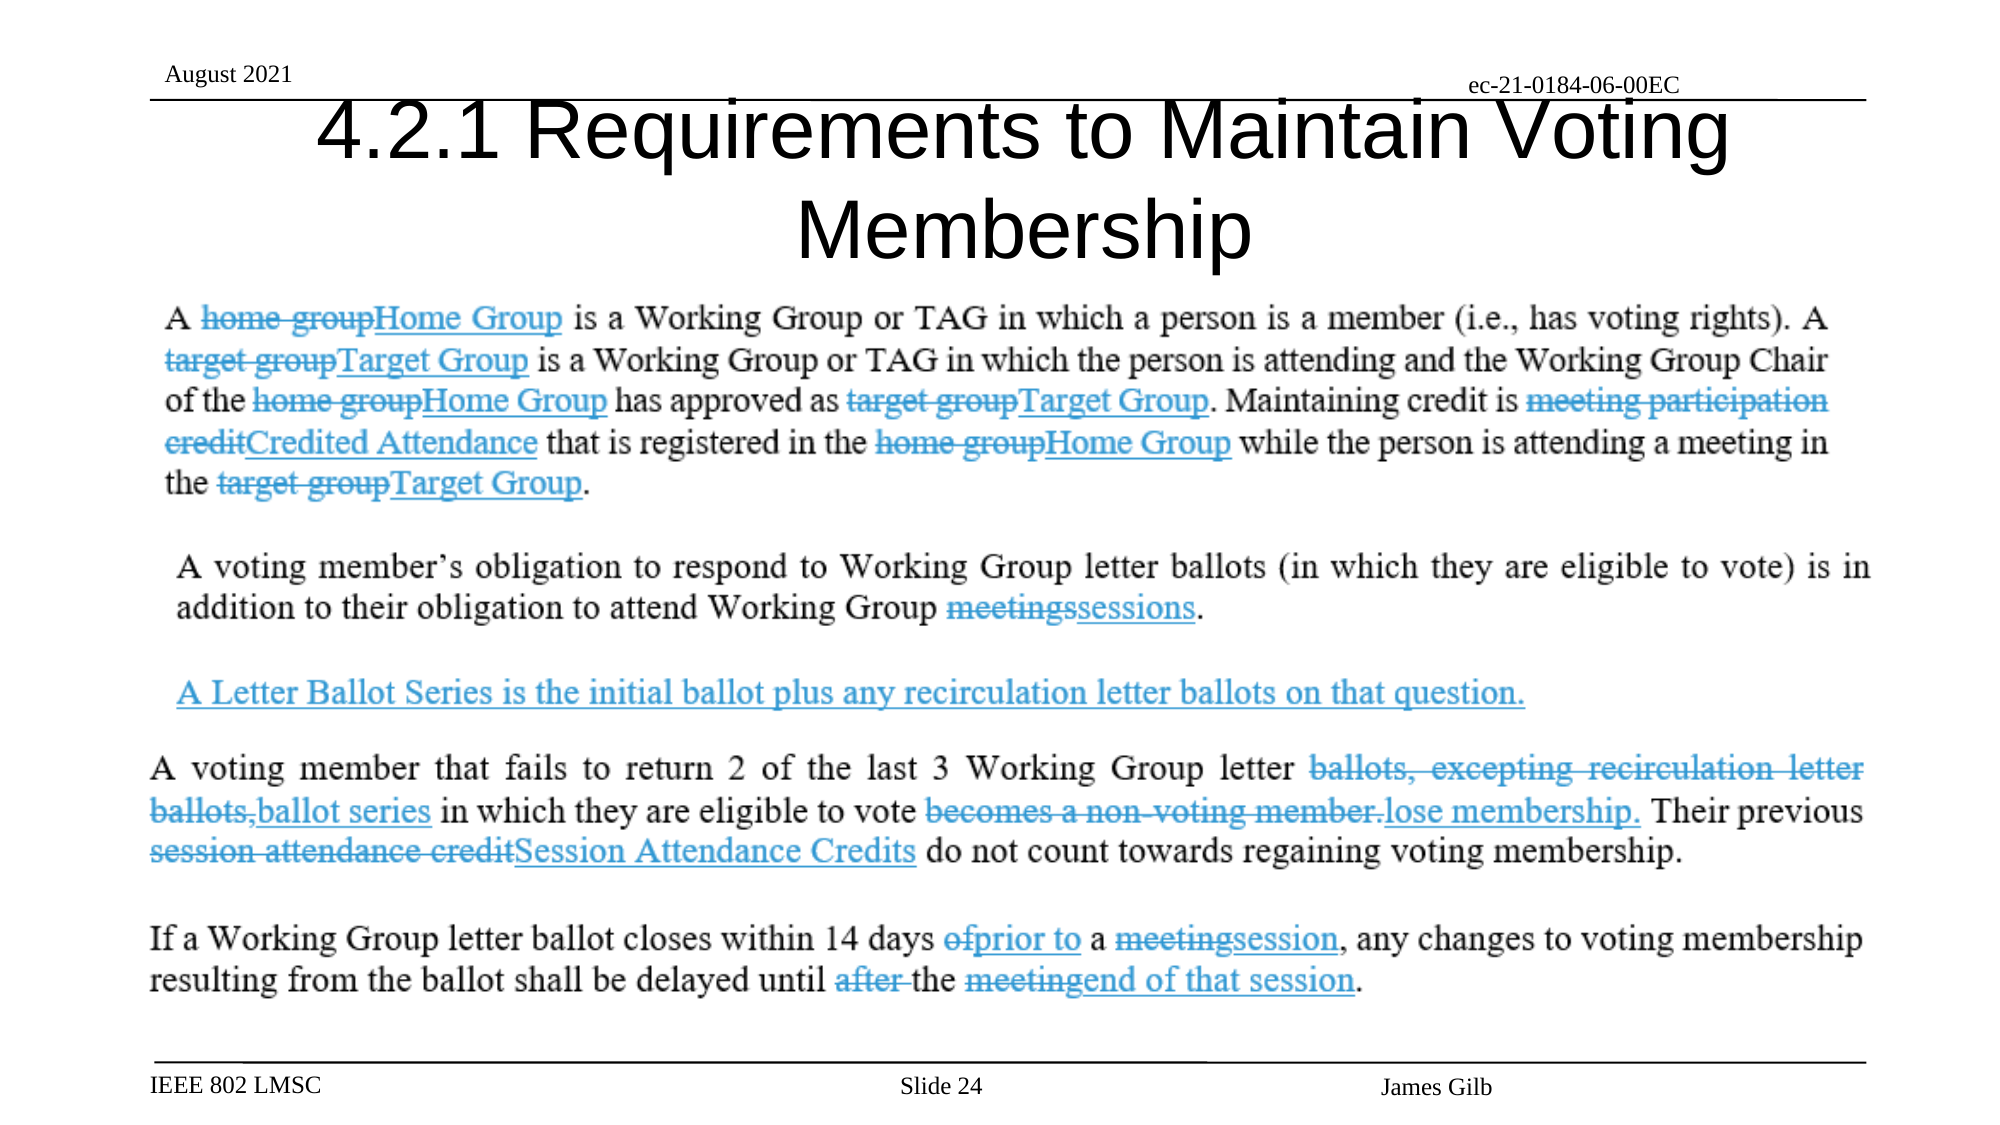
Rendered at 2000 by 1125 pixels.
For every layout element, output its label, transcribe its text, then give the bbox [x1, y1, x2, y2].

picture [145, 750, 1876, 1009]
picture [150, 299, 1855, 530]
title 4.2.1 Requirements to Maintain Voting Membership [149, 67, 1900, 283]
picture [175, 546, 1883, 723]
text_box Slide [799, 1069, 1083, 1108]
